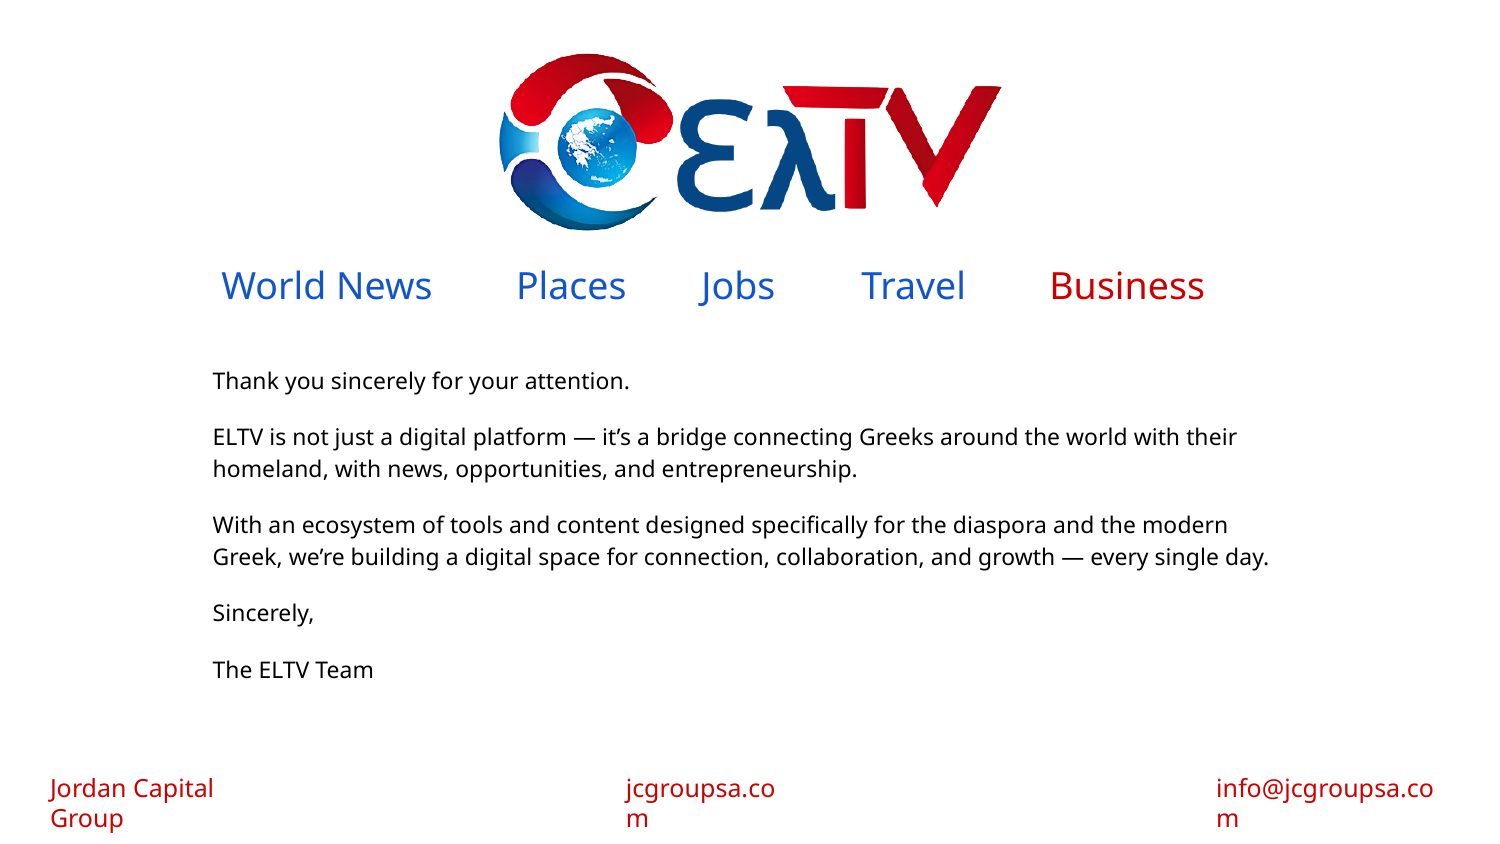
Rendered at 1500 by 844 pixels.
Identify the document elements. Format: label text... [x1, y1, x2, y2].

text_box info@jcgroupsa.com [1201, 757, 1471, 844]
text_box Travel [846, 246, 998, 322]
text_box Jordan Capital Group [35, 757, 305, 844]
text_box Thank you sincerely for your attention. ELTV is not just a digital platform — it’s a bridge connecting Greeks around the world with their homeland, with news, opportunities, and entrepreneurship. With an ecosystem of tools and content designed specifically for the diaspora and the modern Greek, we’re building a digital space for connection, collaboration, and growth — every single day. Sincerely, The ELTV Team [197, 347, 1291, 698]
text_box jcgroupsa.com [610, 757, 806, 844]
picture [498, 51, 1002, 235]
text_box World News [206, 246, 465, 322]
text_box Business [1034, 246, 1230, 322]
text_box Jobs [686, 246, 814, 322]
text_box Places [501, 246, 659, 322]
